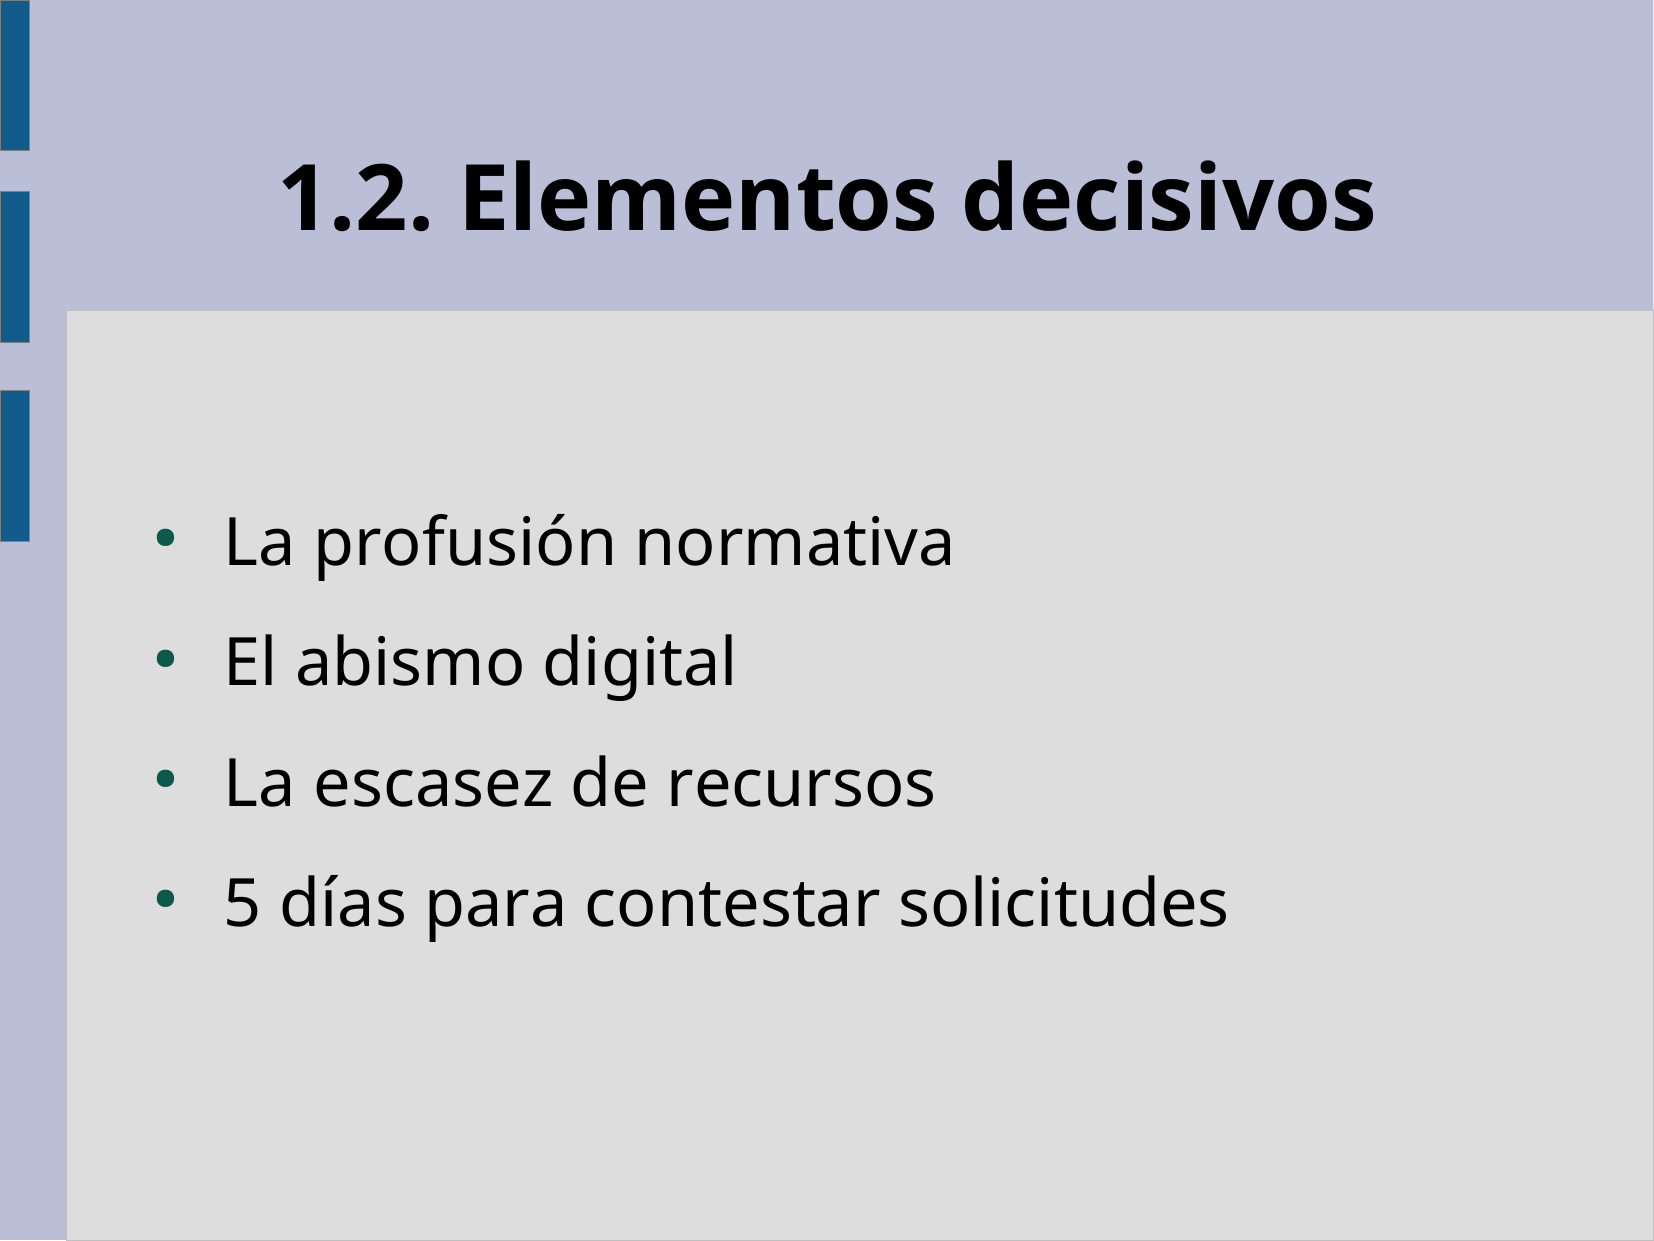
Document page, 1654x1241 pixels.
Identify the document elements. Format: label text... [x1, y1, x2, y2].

title 1.2. Elementos decisivos [121, 91, 1534, 299]
list La profusión normativa El abismo digital La escasez de recursos 5 días para contestar solicitudes [118, 494, 1531, 1241]
